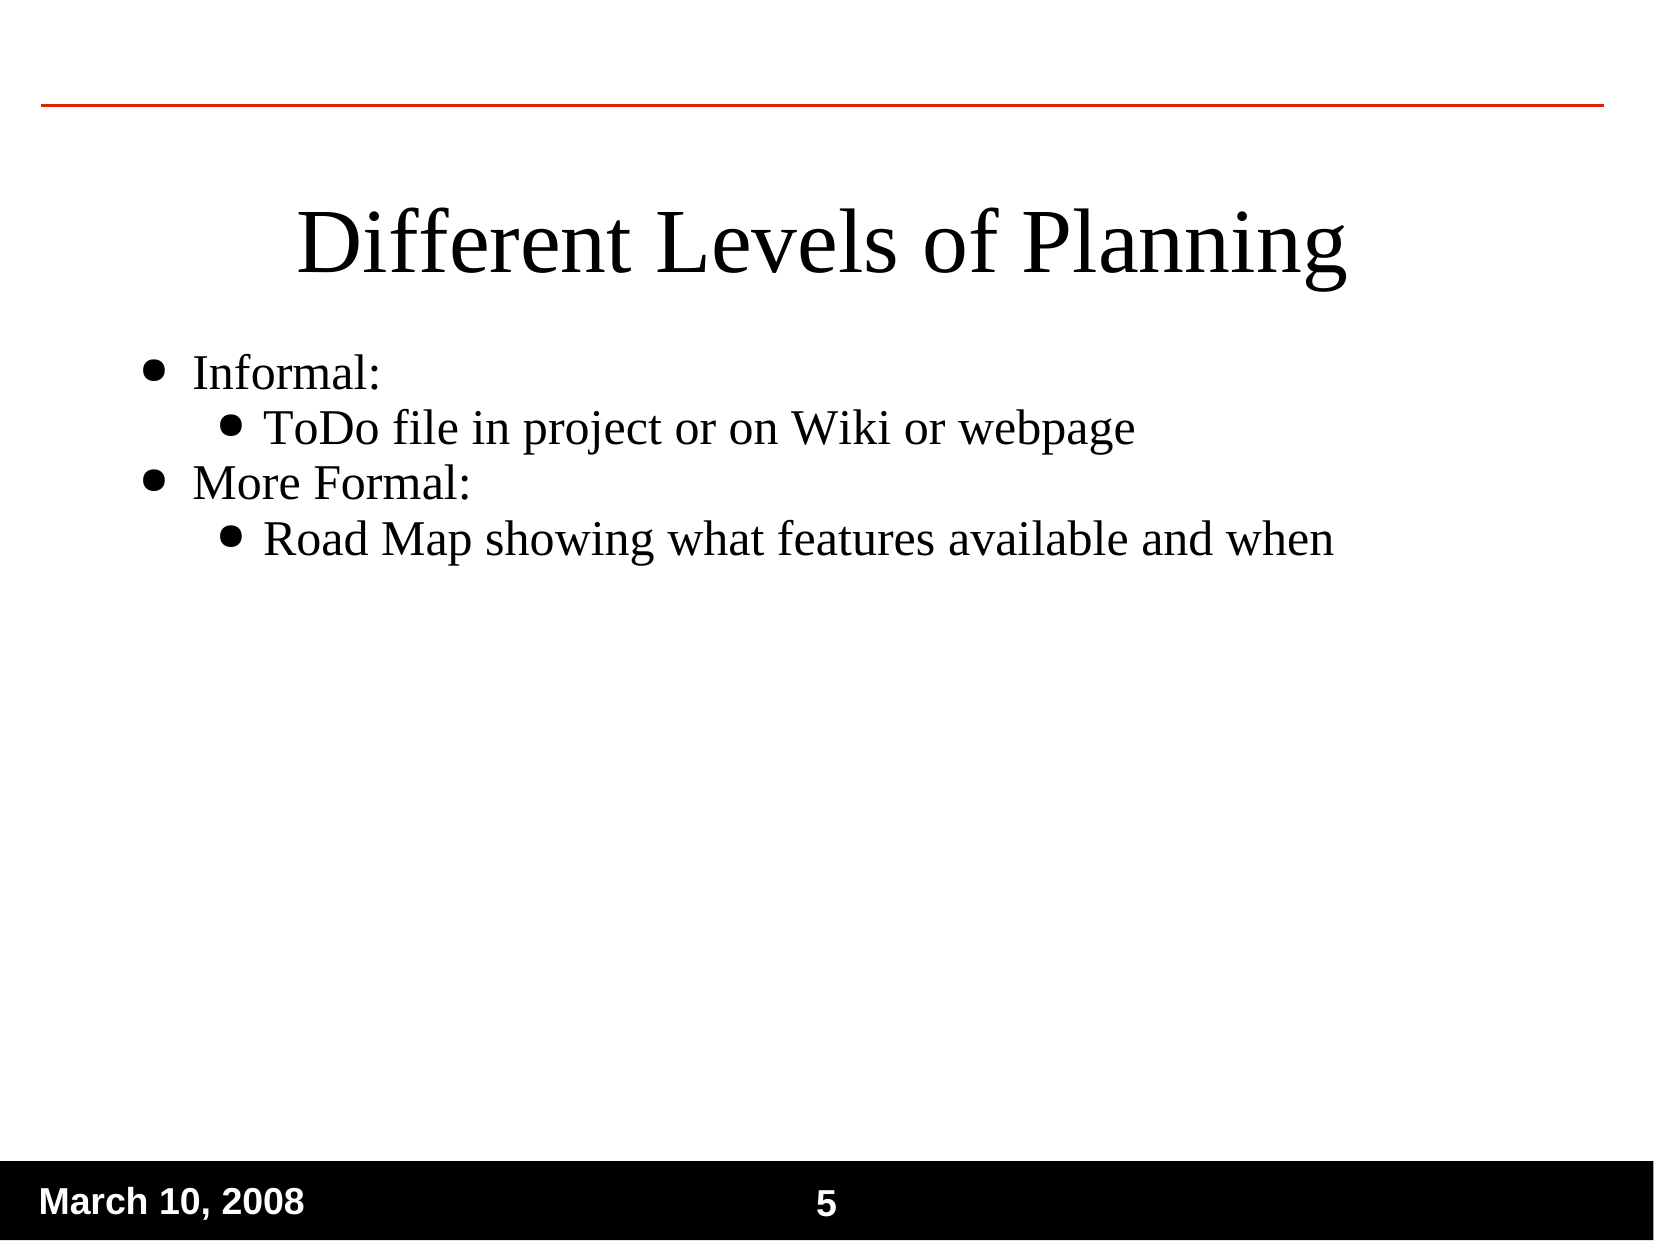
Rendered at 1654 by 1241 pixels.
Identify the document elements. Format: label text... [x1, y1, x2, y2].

list Informal: ToDo file in project or on Wiki or webpage More Formal: Road Map showing what features available and when [121, 344, 1534, 1127]
title Different Levels of Planning [117, 137, 1530, 346]
